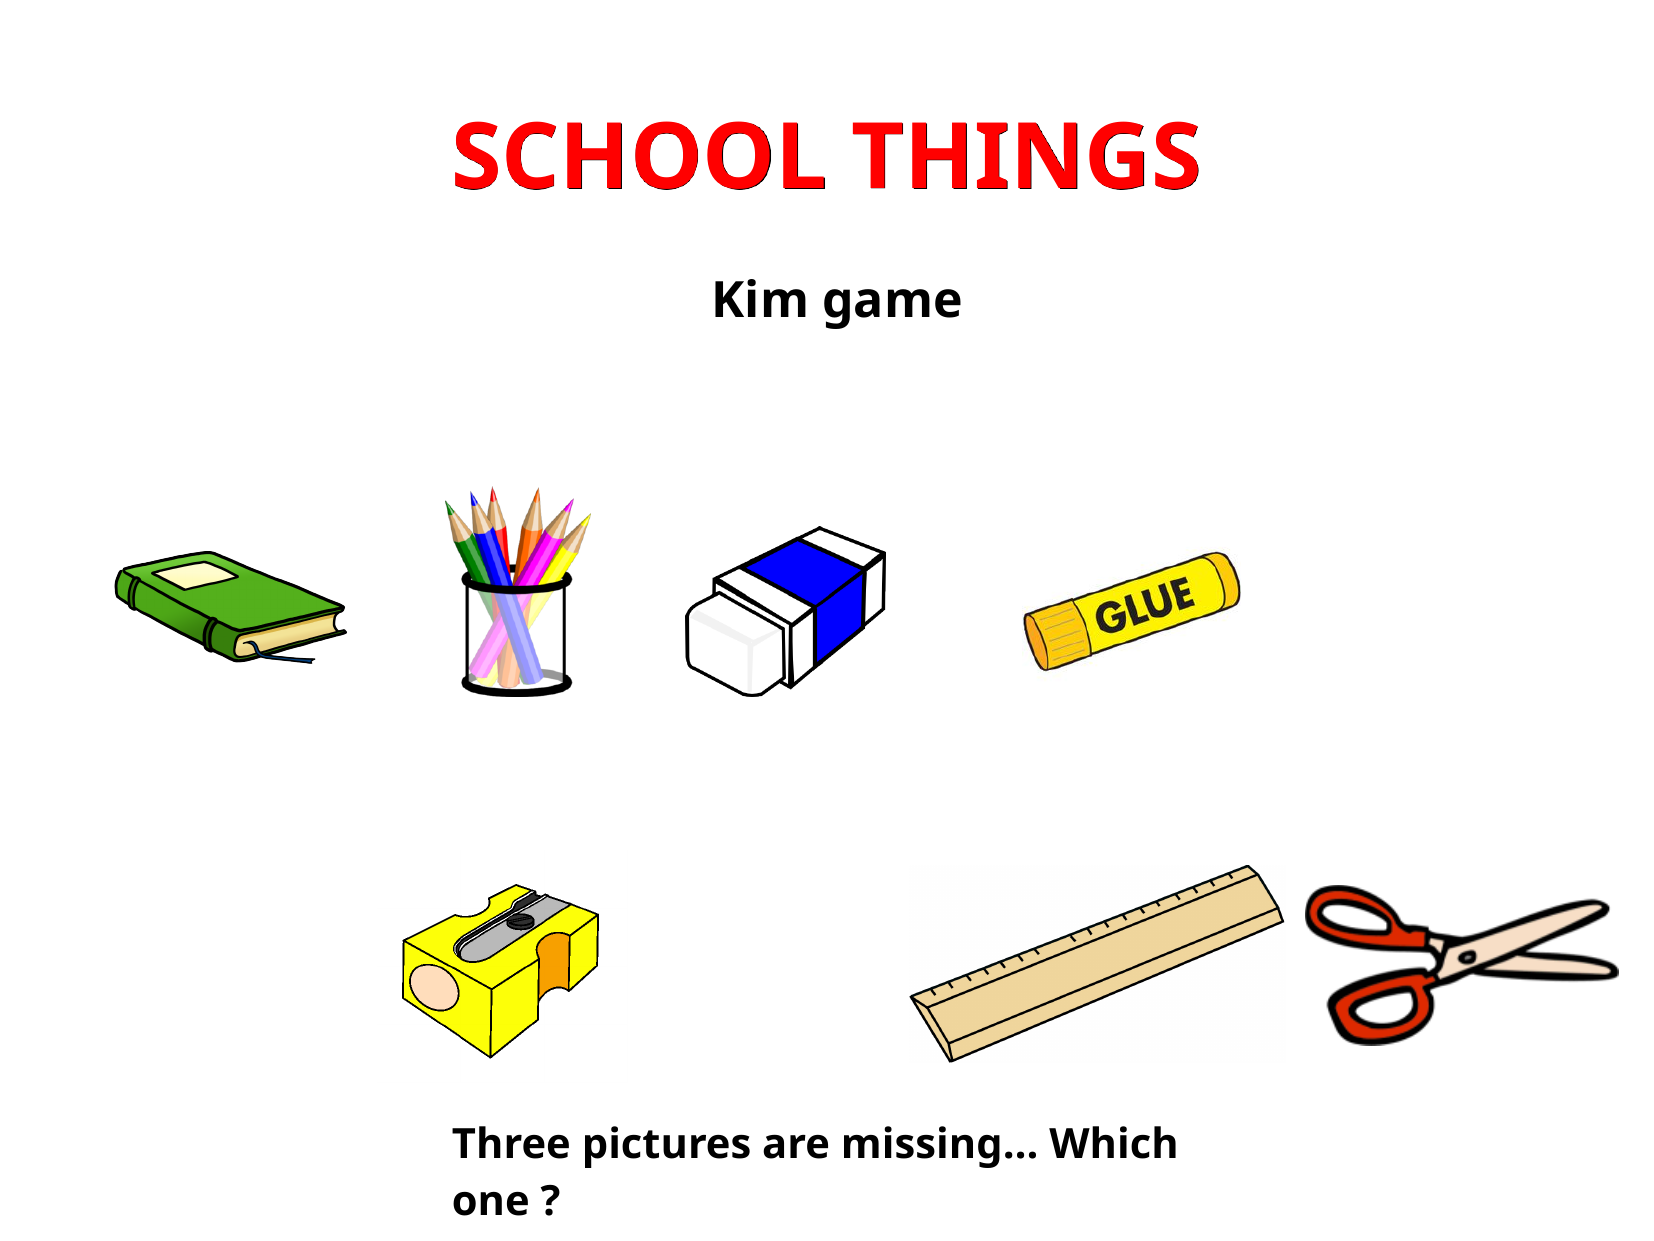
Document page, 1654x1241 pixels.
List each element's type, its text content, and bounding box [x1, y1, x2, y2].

text_box Three pictures are missing… Which one ? [437, 1105, 1288, 1205]
picture [108, 543, 355, 674]
picture [1305, 885, 1619, 1046]
picture [685, 526, 886, 697]
text_box Kim game [696, 256, 1111, 334]
title SCHOOL THINGS [82, 49, 1571, 257]
picture [1022, 502, 1241, 721]
picture [909, 865, 1286, 1063]
picture [377, 850, 628, 1083]
picture [445, 486, 591, 697]
